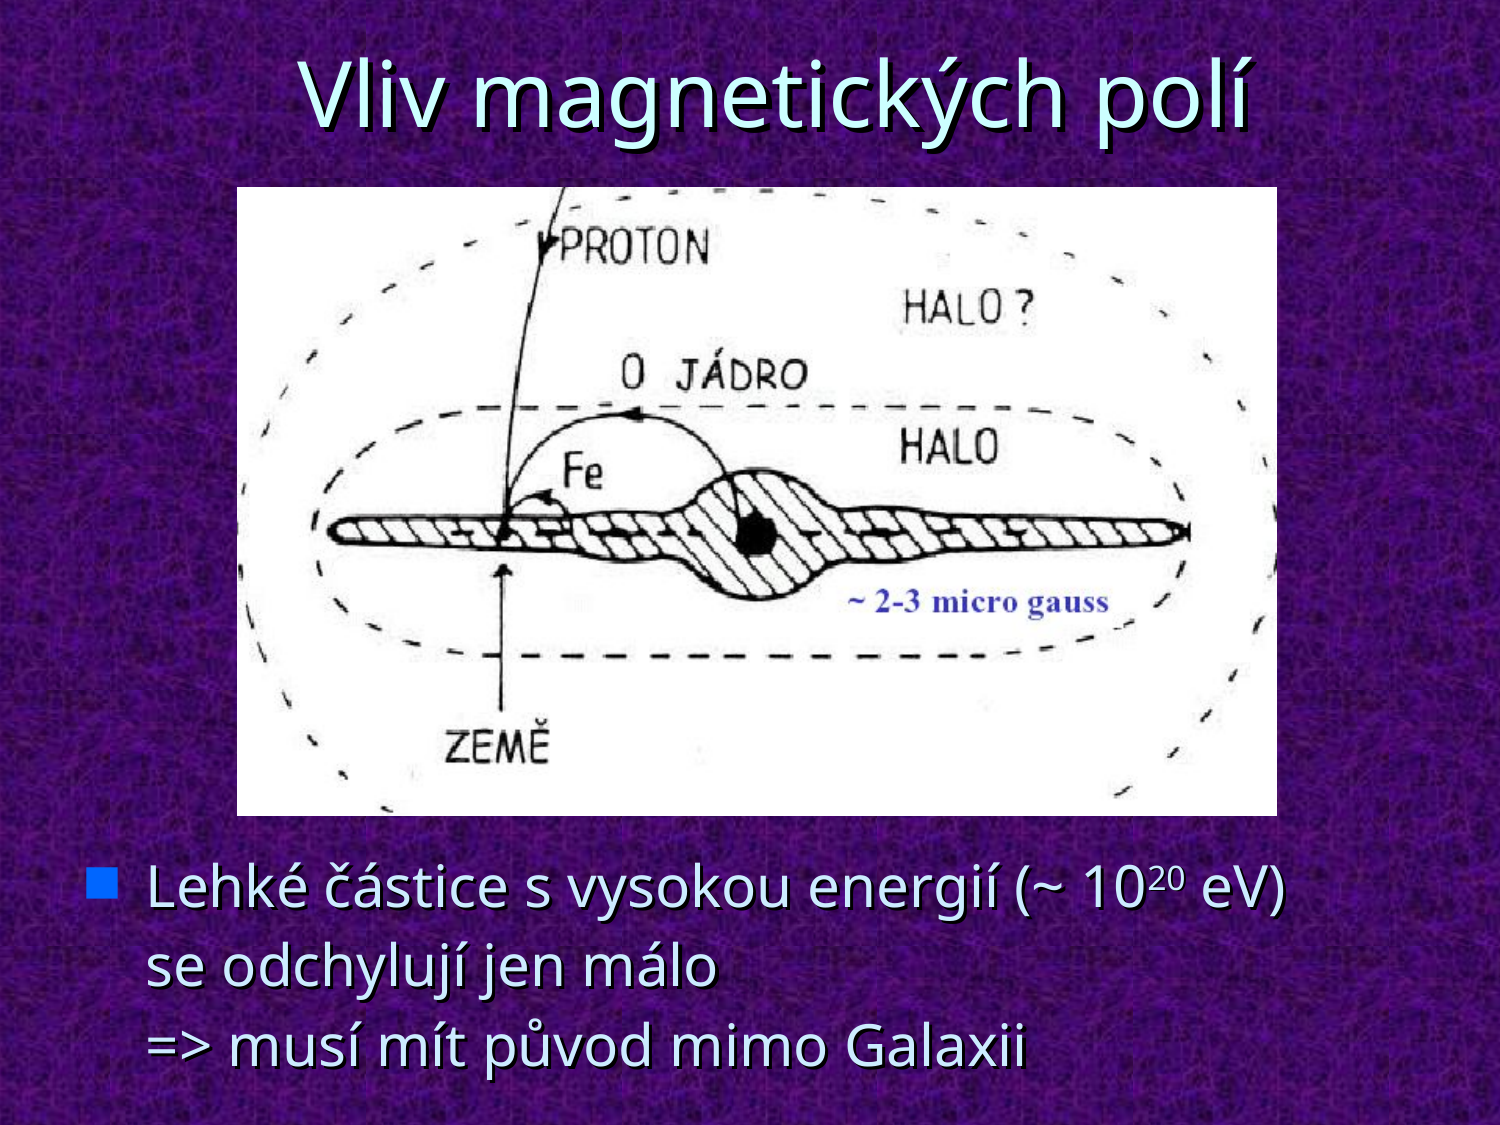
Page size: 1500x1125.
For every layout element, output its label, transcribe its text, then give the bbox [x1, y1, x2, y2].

picture [0, 0, 1500, 1125]
list Lehké částice s vysokou energií (~ 1020 eV) se odchylují jen málo => musí mít původ mimo Galaxii [74, 837, 1463, 1125]
title Vliv magnetických polí [137, 24, 1413, 163]
